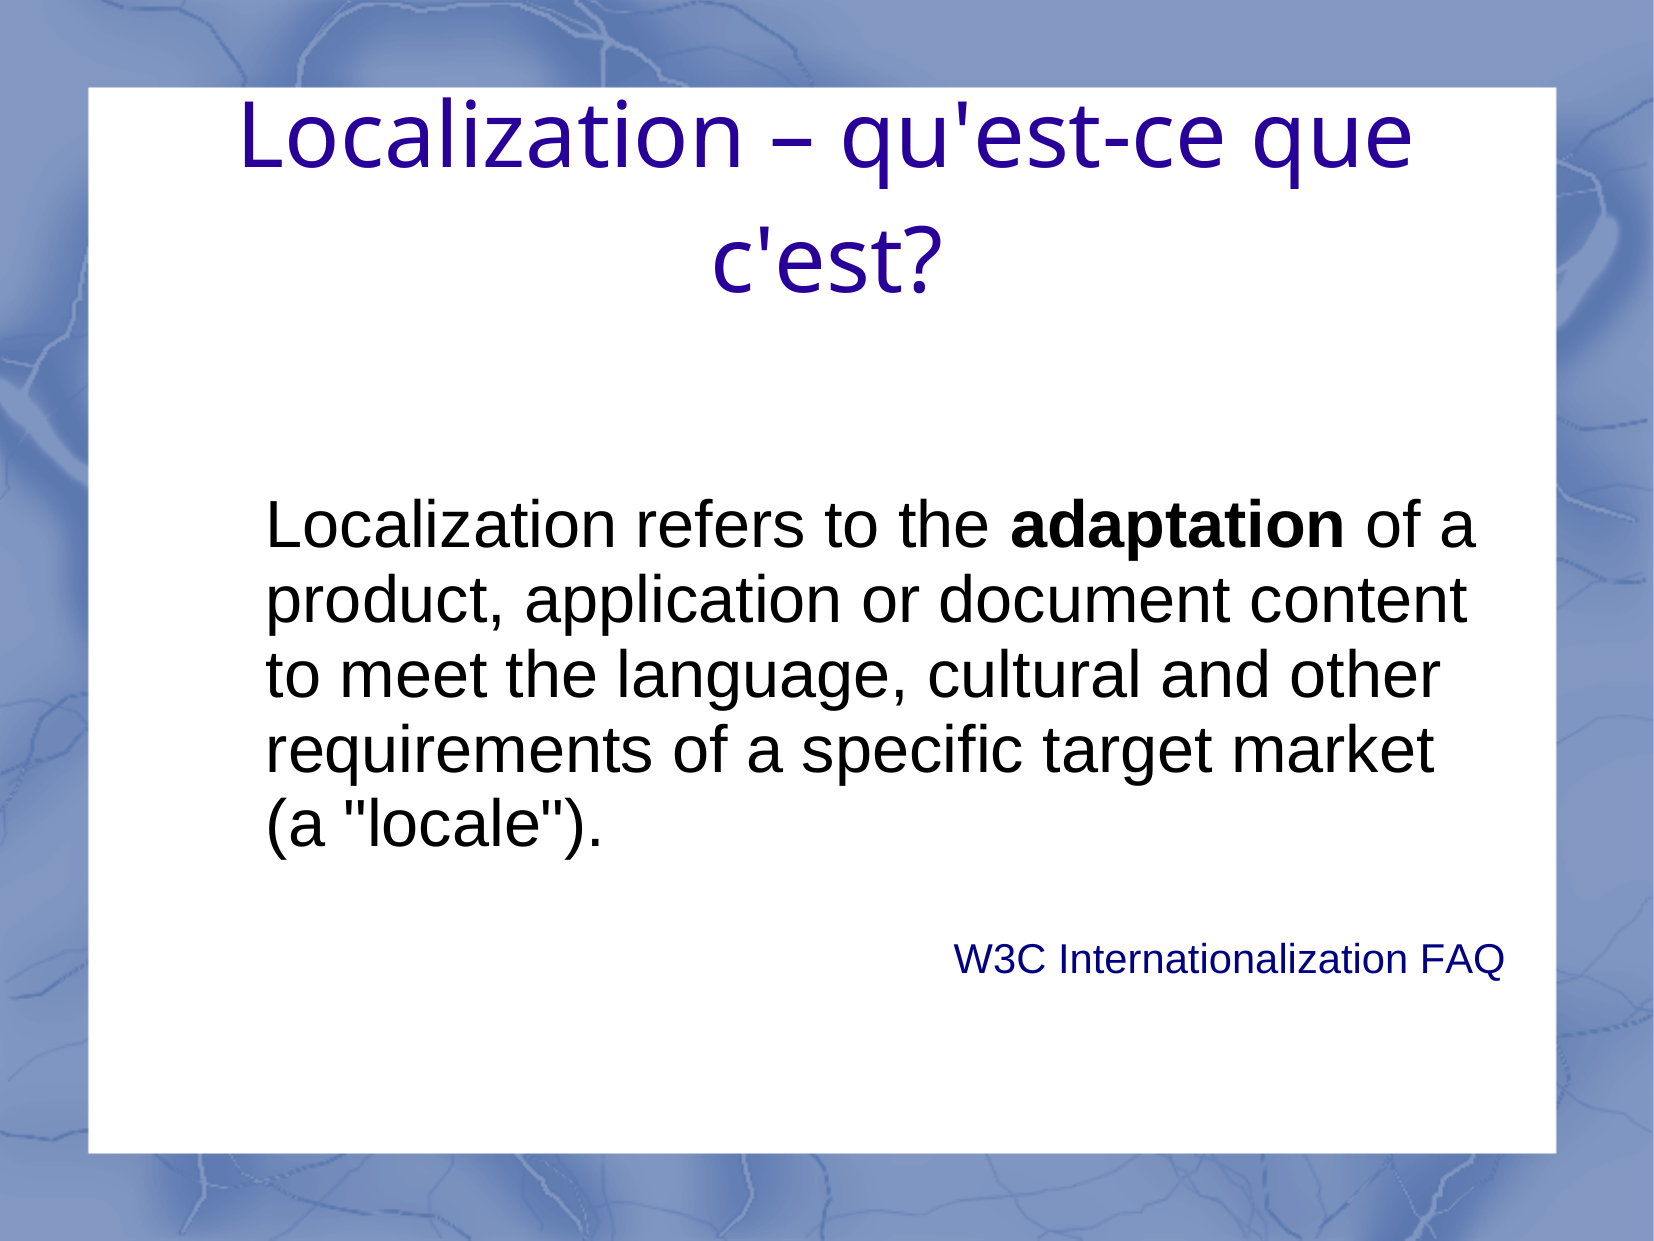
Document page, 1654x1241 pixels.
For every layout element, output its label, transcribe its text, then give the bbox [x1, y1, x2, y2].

text_box Localization refers to the adaptation of a product, application or document content to meet the language, cultural and other requirements of a specific target market (a "locale"). W3C Internationalization FAQ [265, 325, 1506, 1145]
picture [0, 0, 1654, 1241]
title Localization – qu'est-ce que c'est? [118, 90, 1536, 298]
